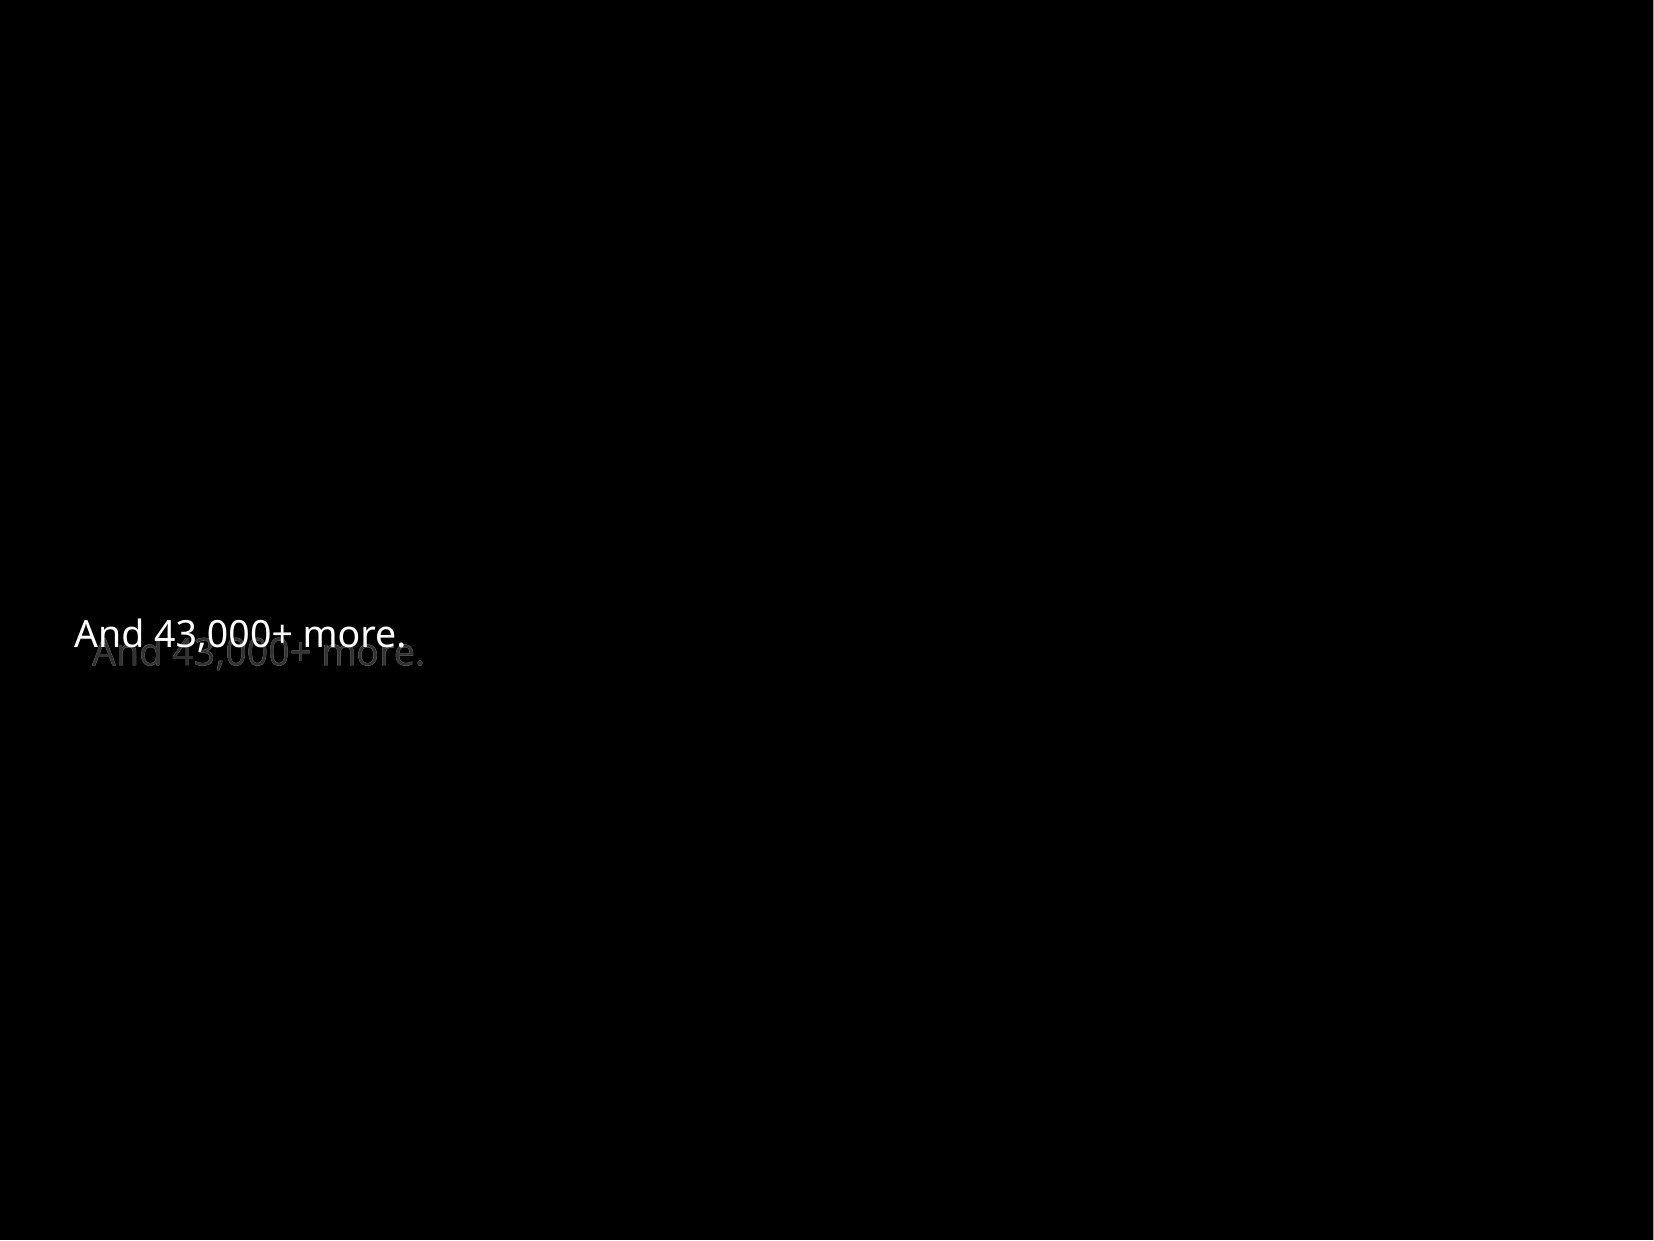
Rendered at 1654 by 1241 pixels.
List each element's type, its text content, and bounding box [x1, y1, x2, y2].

text_box And 43,000+ more. [59, 600, 442, 668]
